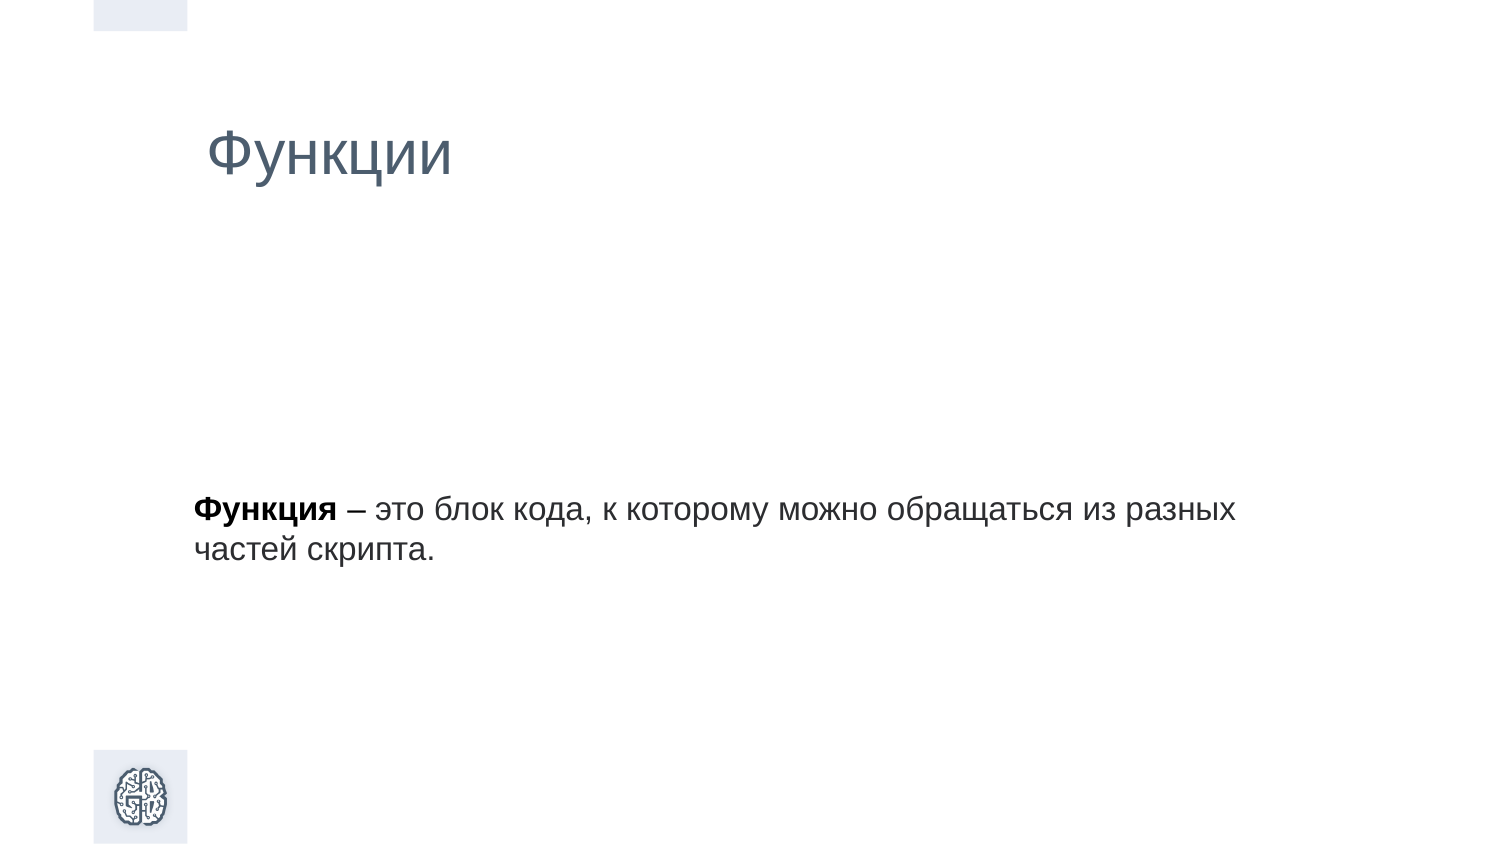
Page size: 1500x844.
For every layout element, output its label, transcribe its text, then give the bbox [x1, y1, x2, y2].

text_box Функция – это блок кода, к которому можно обращаться из разных частей скрипта. [186, 428, 1311, 627]
title Функции [186, 94, 1500, 204]
picture [106, 760, 175, 834]
